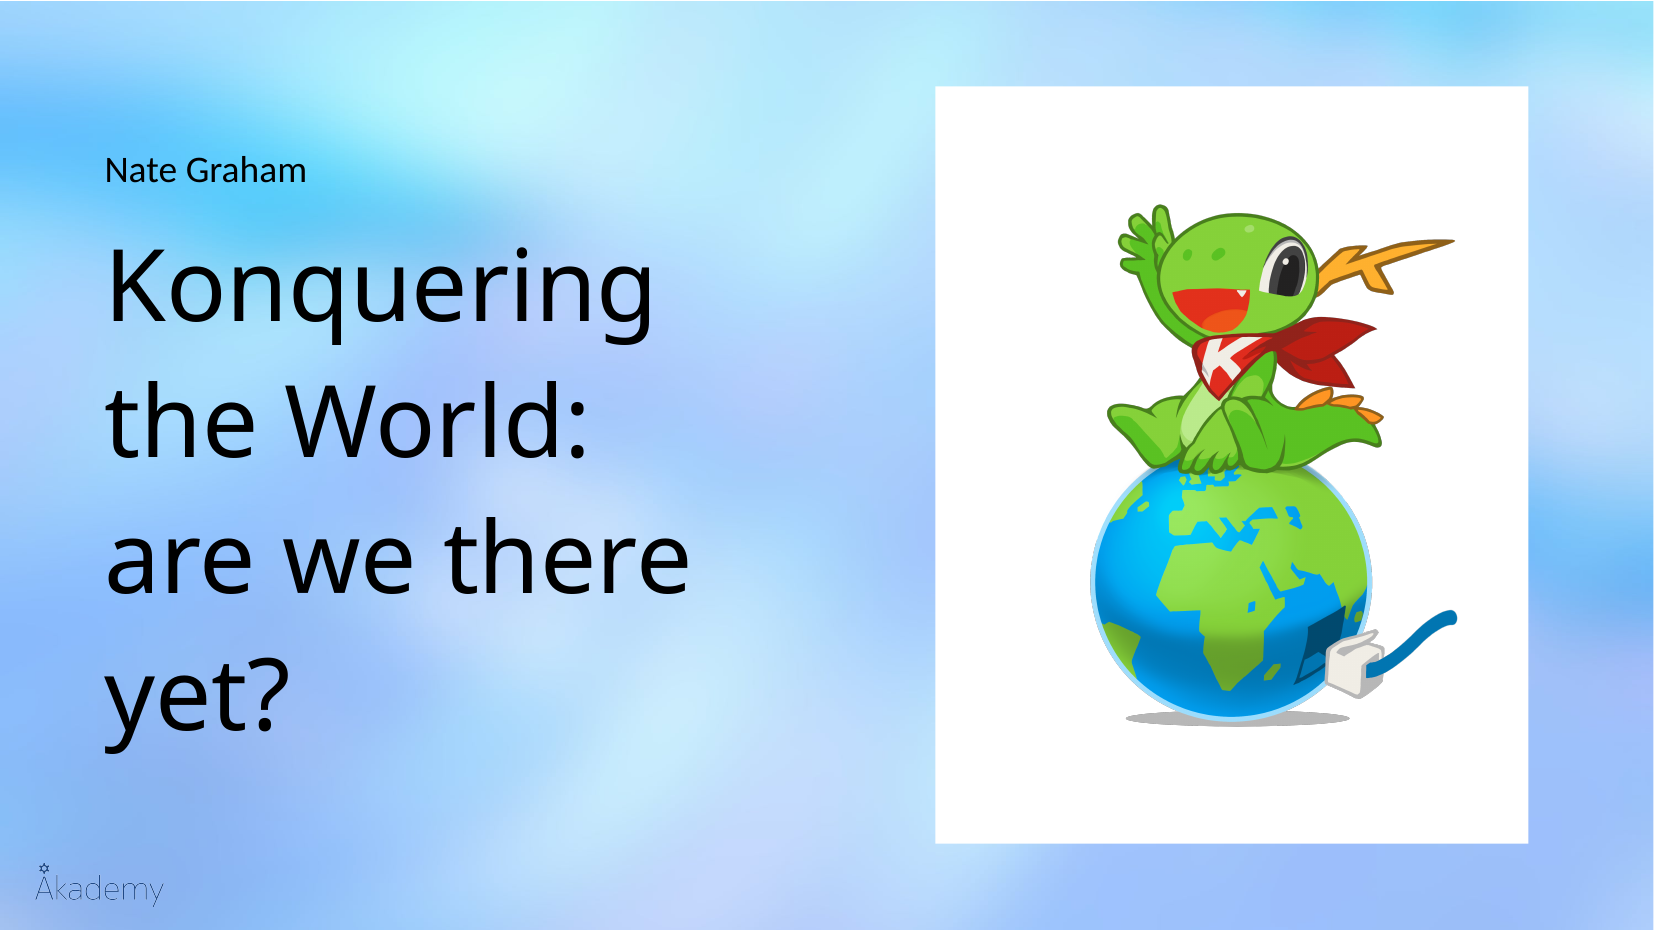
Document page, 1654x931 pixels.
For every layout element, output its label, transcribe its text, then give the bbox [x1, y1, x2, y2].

text_box Konquering the World: are we there yet? [89, 237, 780, 768]
text_box [935, 86, 1529, 844]
picture [0, 1, 1654, 931]
text_box Nate Graham [89, 146, 901, 237]
